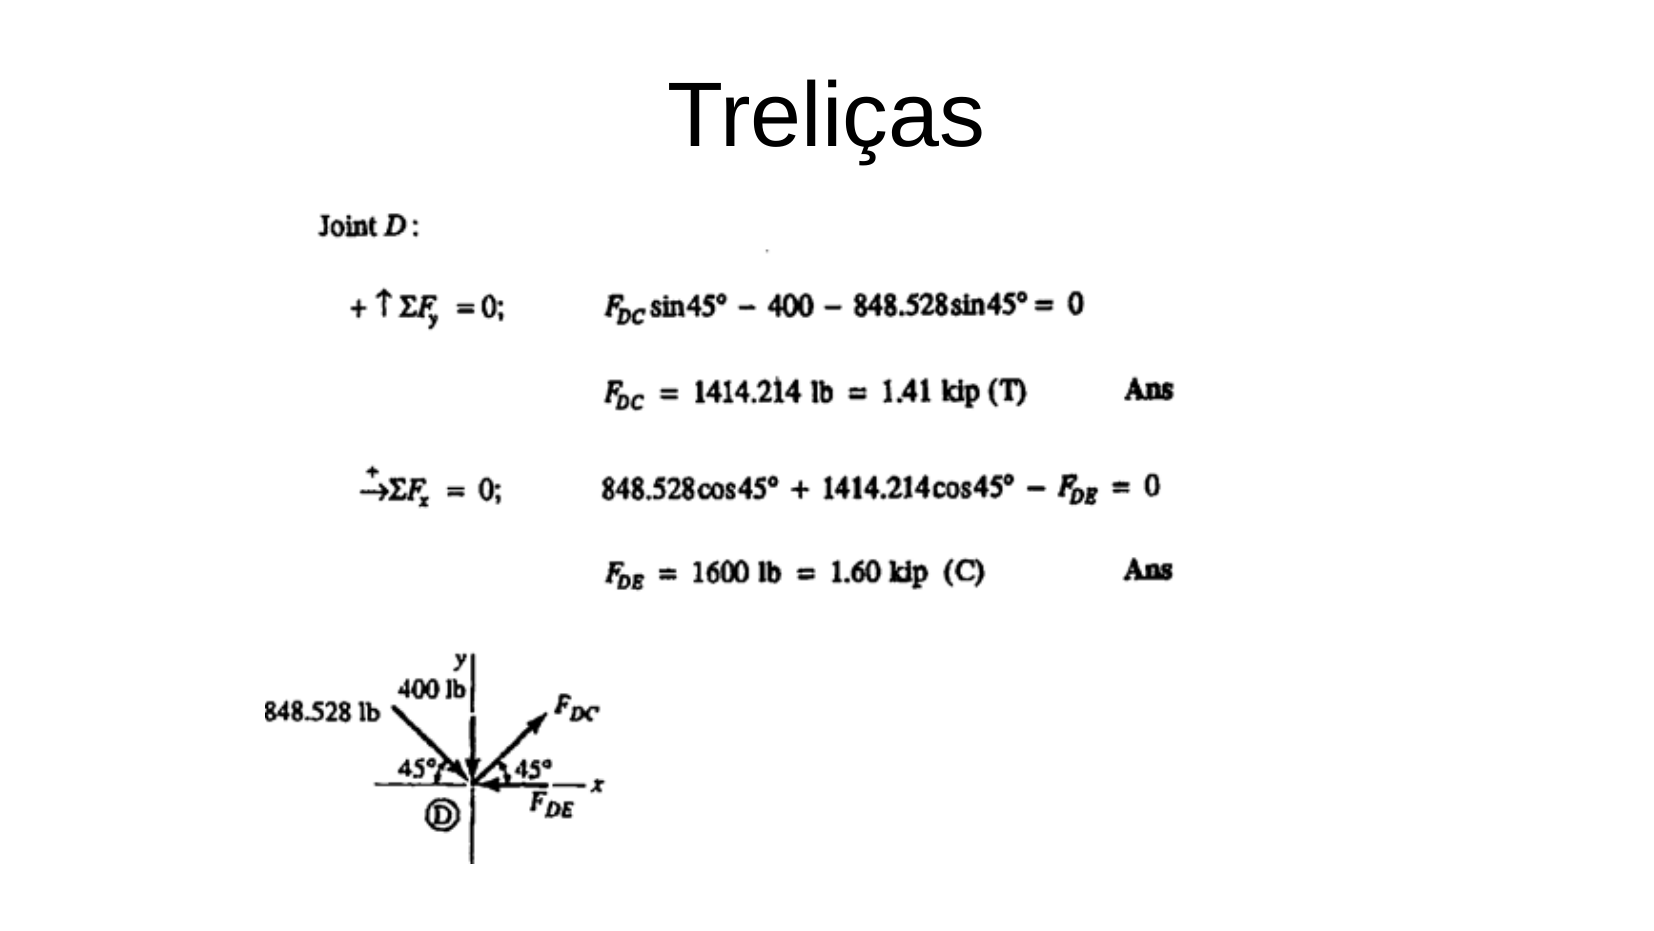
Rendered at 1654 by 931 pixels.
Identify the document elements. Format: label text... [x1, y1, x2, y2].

title Treliças [82, 37, 1571, 193]
picture [265, 180, 1388, 864]
